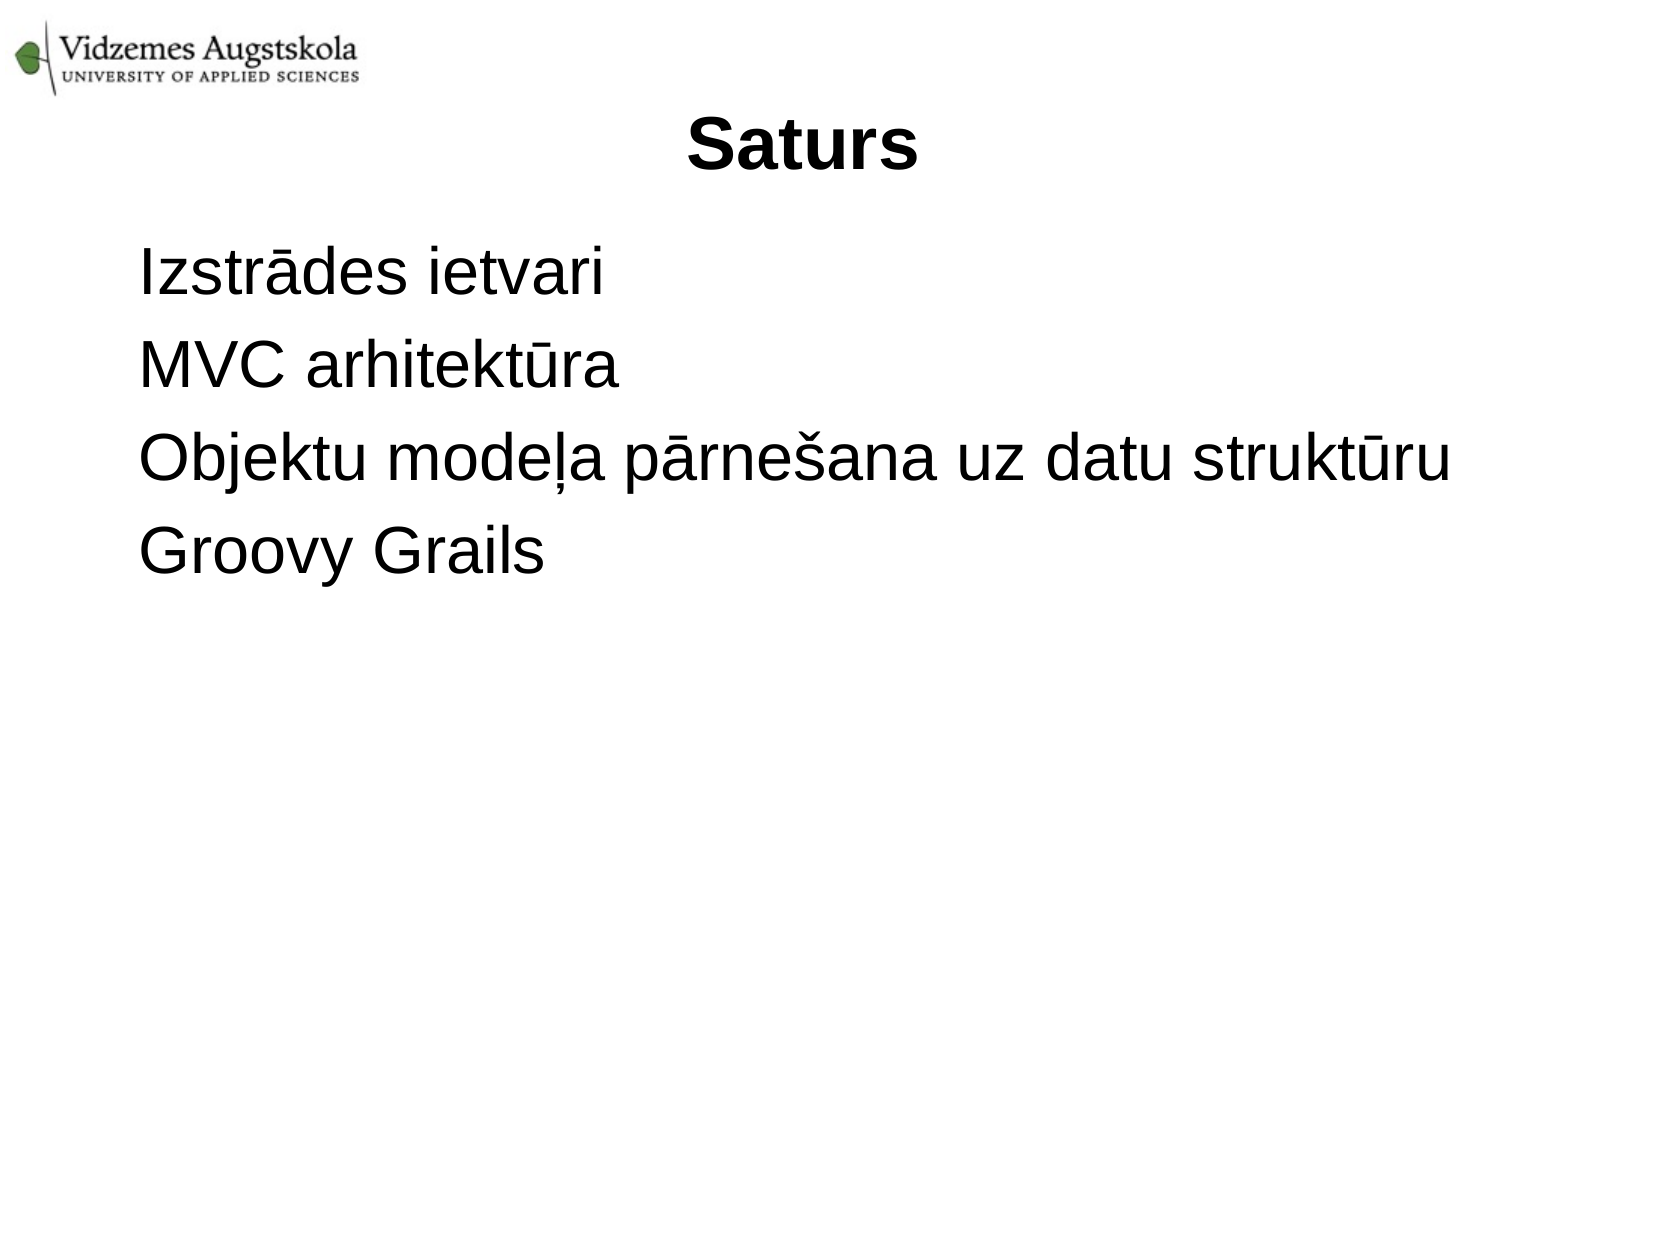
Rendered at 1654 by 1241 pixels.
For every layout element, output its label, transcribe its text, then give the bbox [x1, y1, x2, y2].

list Izstrādes ietvari MVC arhitektūra Objektu modeļa pārnešana uz datu struktūru Groovy Grails [82, 236, 1569, 1107]
picture [5, 2, 368, 113]
title Saturs [94, 96, 1512, 195]
